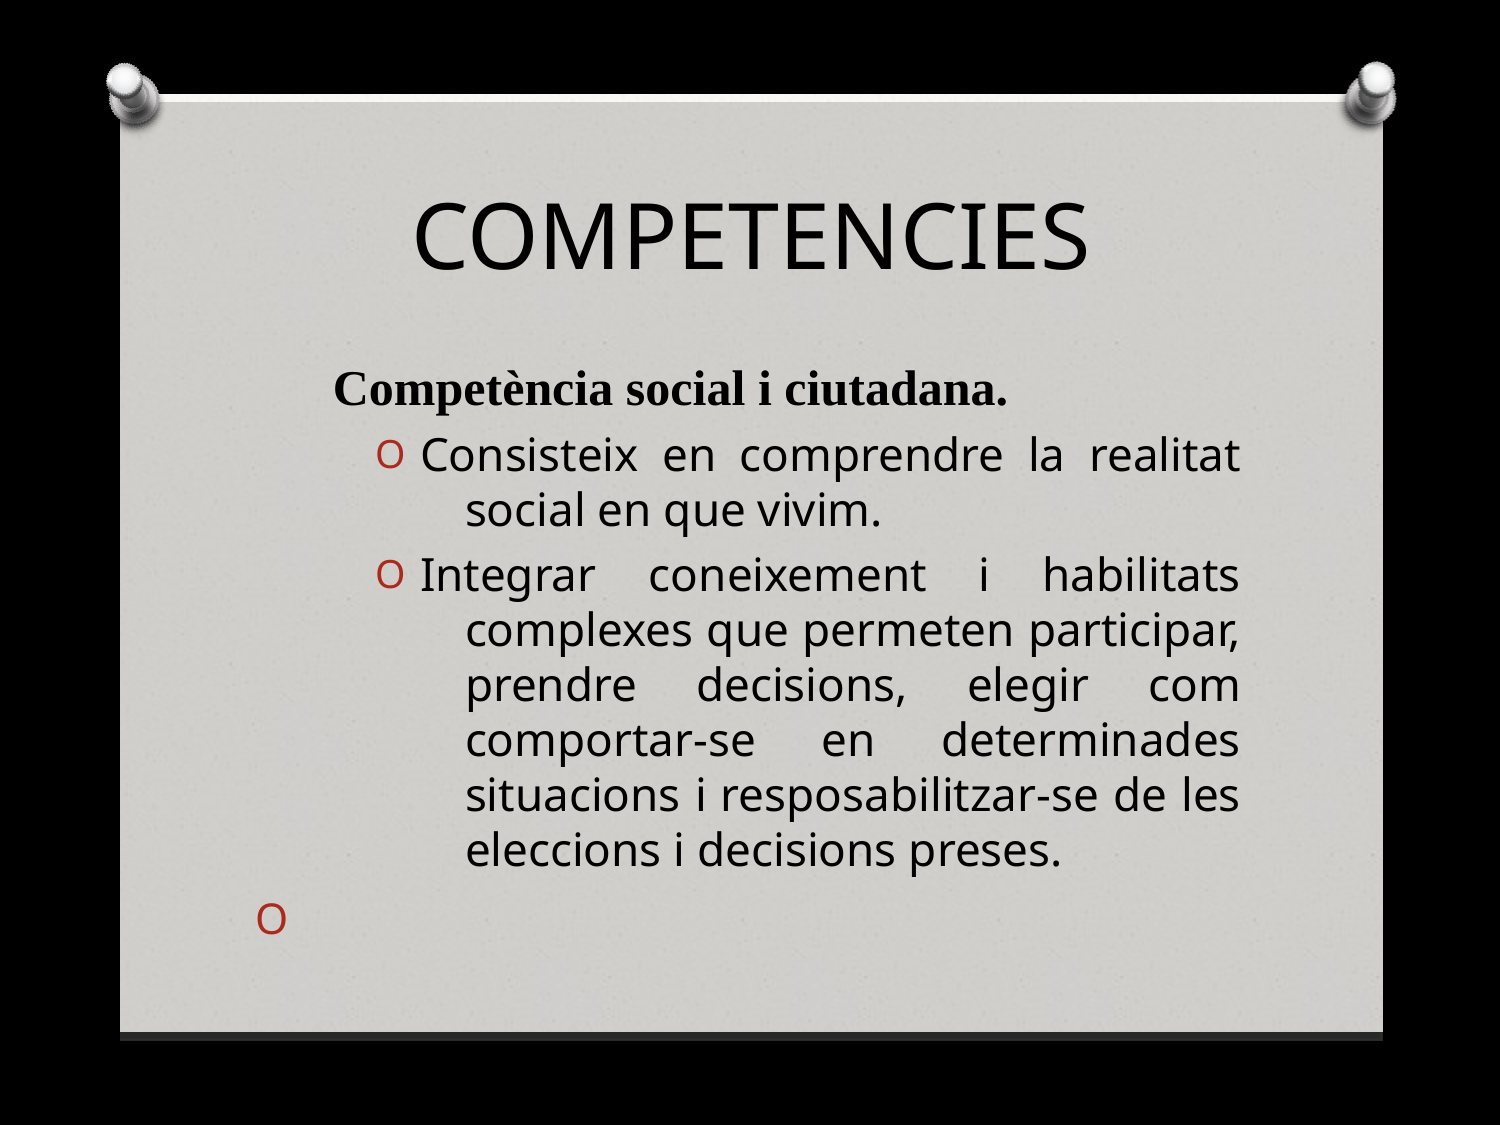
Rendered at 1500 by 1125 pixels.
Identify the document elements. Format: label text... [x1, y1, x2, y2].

title COMPETENCIES [179, 134, 1323, 332]
list Competència social i ciutadana. Consisteix en comprendre la realitat social en que vivim. Integrar coneixement i habilitats complexes que permeten participar, prendre decisions, elegir com comportar-se en determinades situacions i resposabilitzar-se de les eleccions i decisions preses. [240, 347, 1257, 939]
